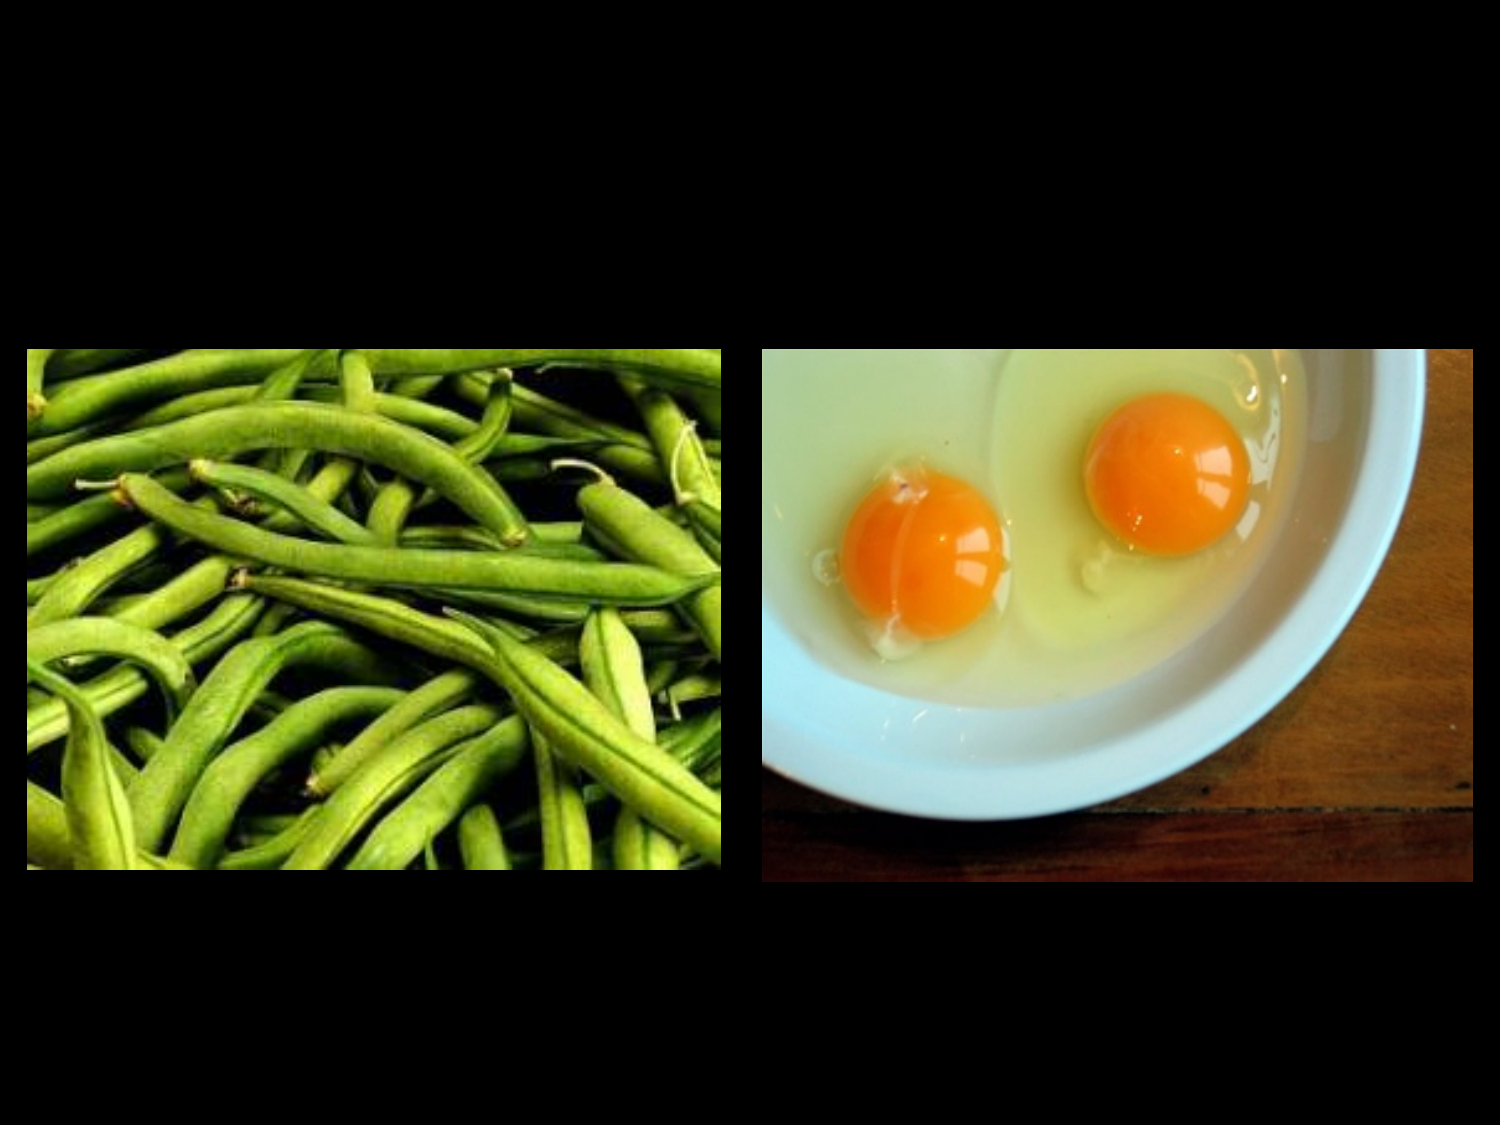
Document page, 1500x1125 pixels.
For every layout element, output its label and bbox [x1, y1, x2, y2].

picture [27, 349, 721, 870]
picture [762, 349, 1473, 882]
